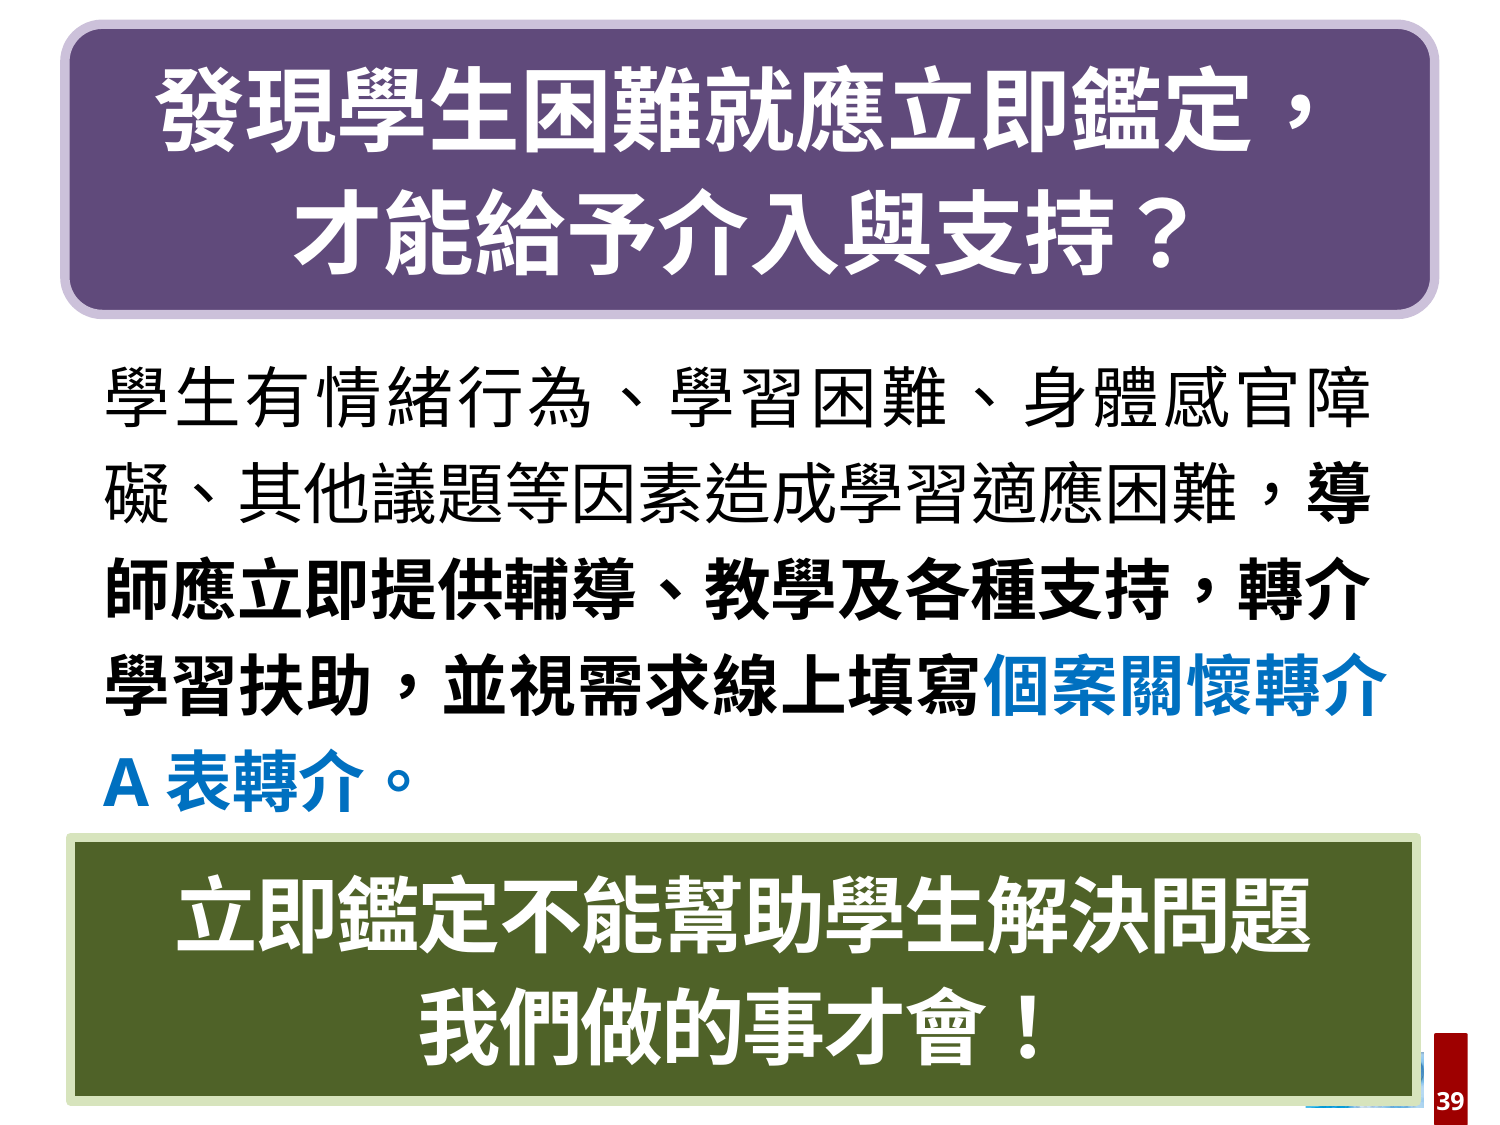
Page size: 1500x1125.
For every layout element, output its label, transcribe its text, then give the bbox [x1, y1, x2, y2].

text_box 立即鑑定不能幫助學生解決問題 我們做的事才會！ [70, 837, 1417, 1101]
text_box 學生有情緒行為、學習困難、身體感官障礙、其他議題等因素造成學習適應困難，導師應立即提供輔導、教學及各種支持，轉介學習扶助，並視需求線上填寫個案關懷轉介A表轉介。 [88, 332, 1420, 814]
text_box 39 [1416, 1076, 1485, 1125]
text_box 發現學生困難就應立即鑑定， 才能給予介入與支持？ [64, 24, 1435, 315]
